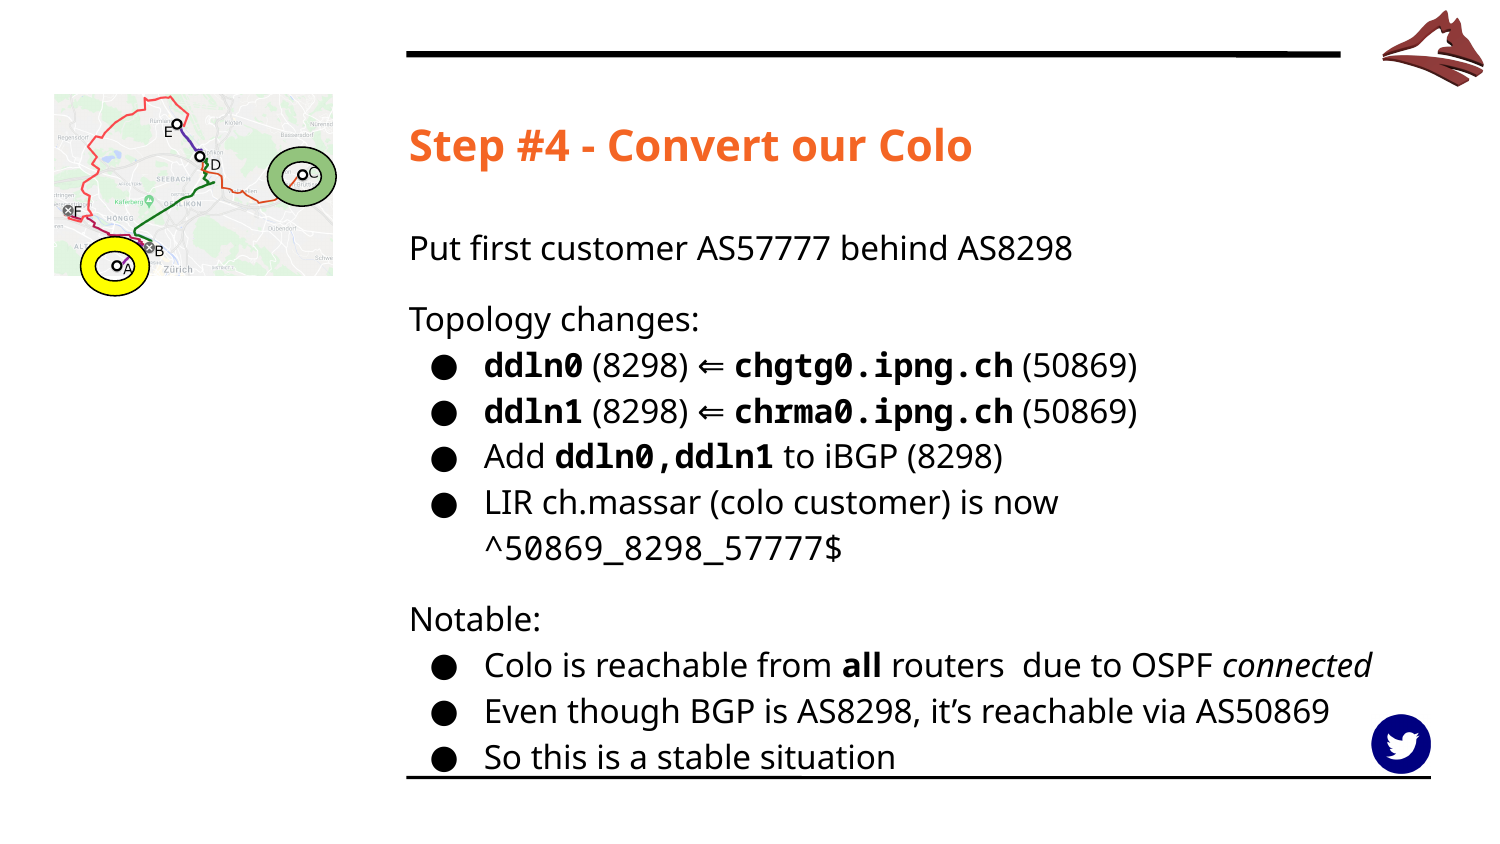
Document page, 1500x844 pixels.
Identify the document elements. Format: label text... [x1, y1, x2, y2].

text_box [80, 236, 150, 296]
text_box [267, 147, 337, 207]
picture [283, 162, 321, 191]
picture [54, 94, 333, 276]
picture [96, 252, 134, 276]
picture [1371, 714, 1431, 774]
picture [1382, 10, 1484, 87]
title Step #4 - Convert our Colo [393, 94, 1431, 199]
list Put first customer AS57777 behind AS8298 Topology changes: ddln0 (8298) ⇐ chgtg0.ipng.ch (50869) ddln1 (8298) ⇐ chrma0.ipng.ch (50869) Add ddln0,ddln1 to iBGP (8298) LIR ch.massar (colo customer) is now ^50869_8298_57777$ Notable: Colo is reachable from all routers due to OSPF connected Even though BGP is AS8298, it’s reachable via AS50869 So this is a stable situation [393, 206, 1431, 756]
